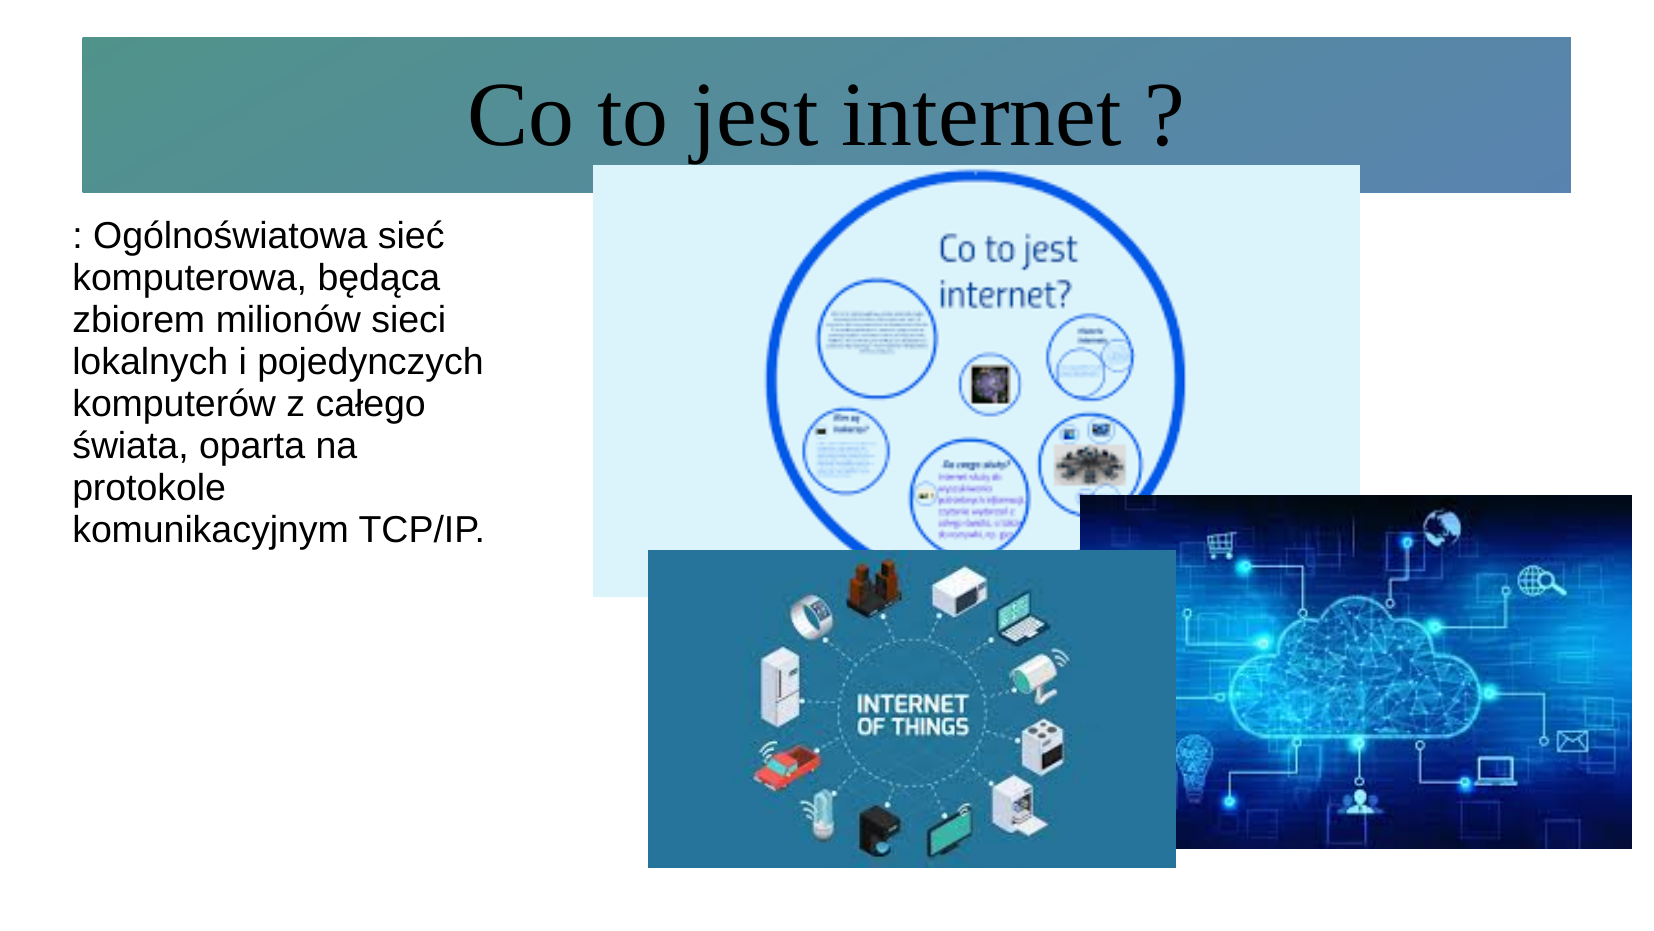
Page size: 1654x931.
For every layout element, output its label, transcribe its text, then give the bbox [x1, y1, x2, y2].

title Co to jest internet ? [82, 37, 1571, 193]
picture [593, 165, 1632, 869]
text_box : Ogólnoświatowa sieć komputerowa, będąca zbiorem milionów sieci lokalnych i pojedynczych komputerów z całego świata, oparta na protokole komunikacyjnym TCP/IP. [57, 207, 522, 705]
